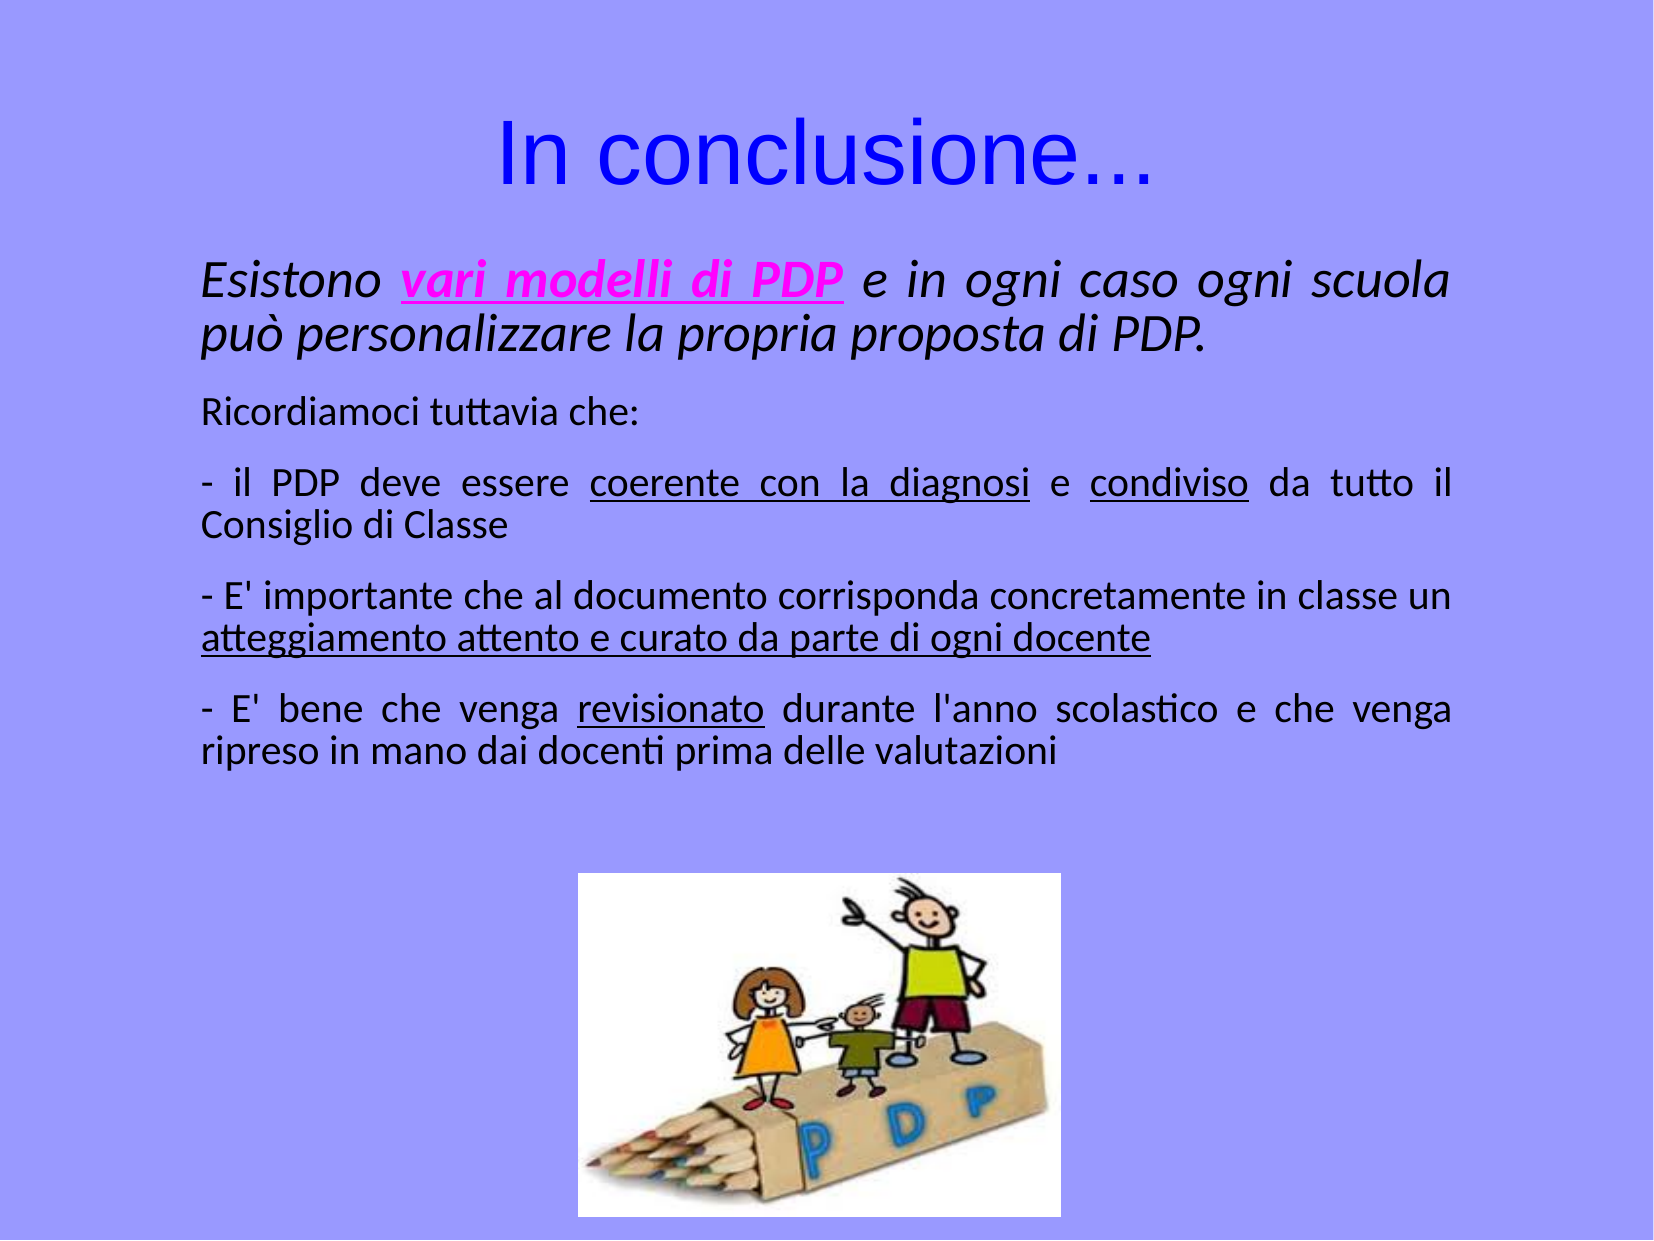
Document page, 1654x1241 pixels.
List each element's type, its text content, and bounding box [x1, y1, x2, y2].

picture [578, 873, 1061, 1217]
title In conclusione... [82, 49, 1571, 257]
list Esistono vari modelli di PDP e in ogni caso ogni scuola può personalizzare la propria proposta di PDP. Ricordiamoci tuttavia che: - il PDP deve essere coerente con la diagnosi e condiviso da tutto il Consiglio di Classe - E' importante che al documento corrisponda concretamente in classe un atteggiamento attento e curato da parte di ogni docente - E' bene che venga revisionato durante l'anno scolastico e che venga ripreso in mano dai docenti prima delle valutazioni [200, 256, 1453, 1075]
